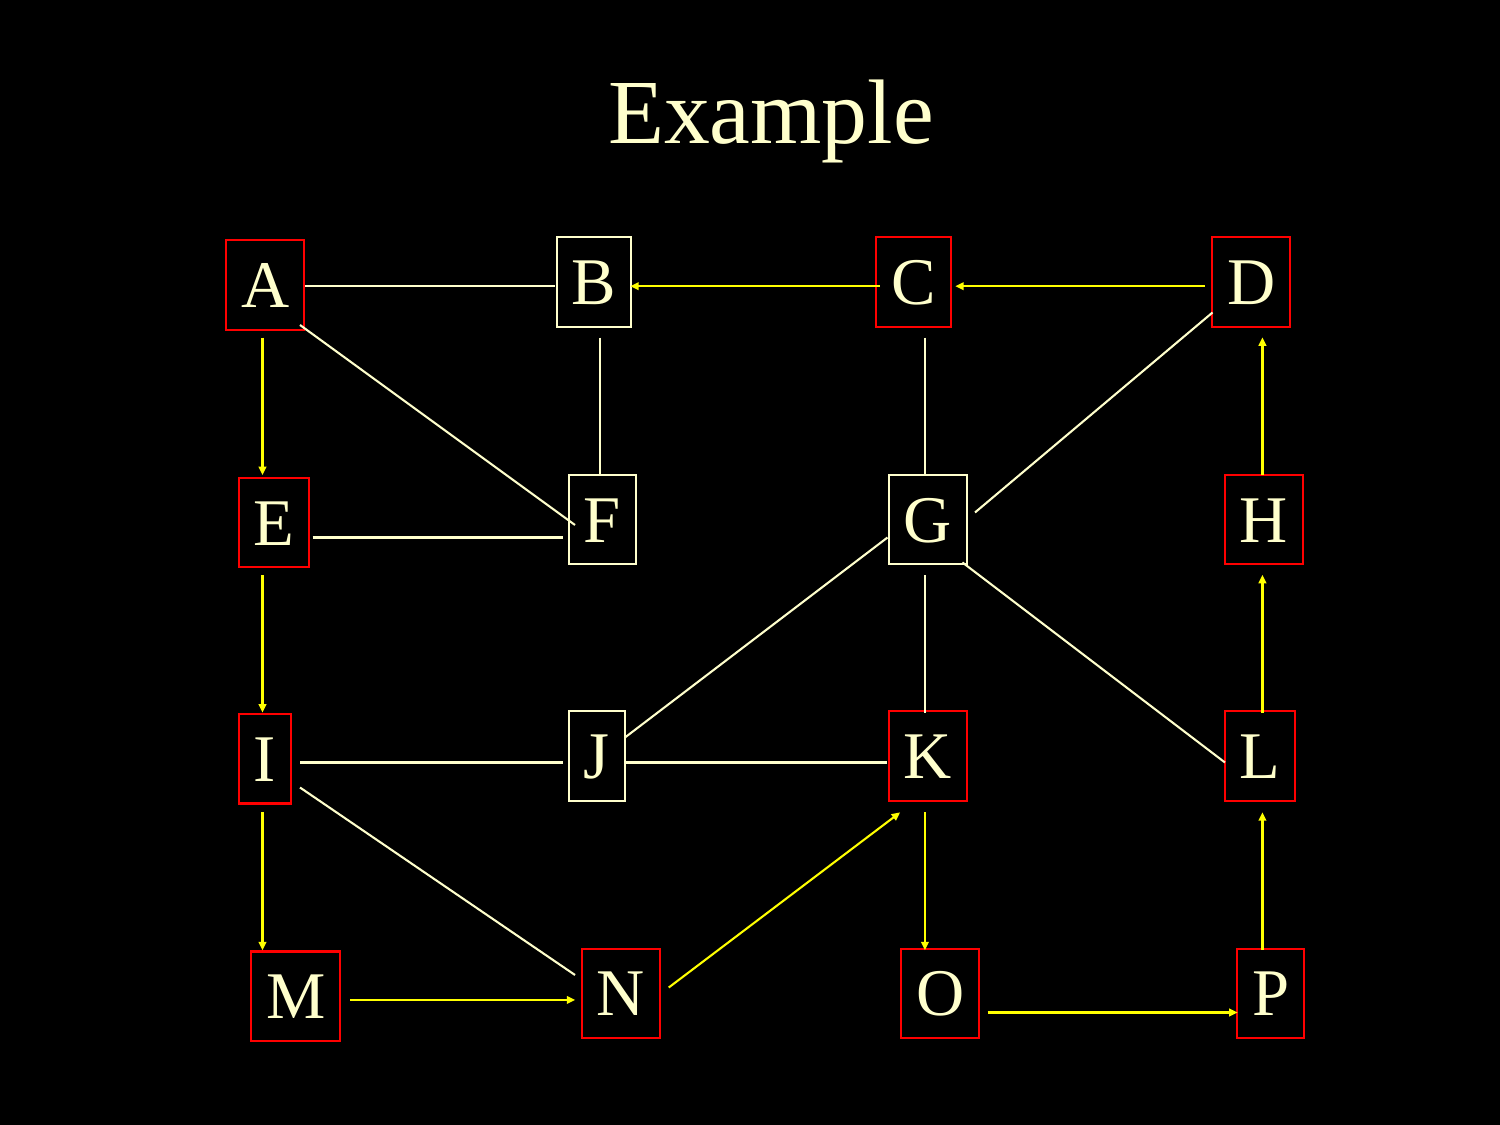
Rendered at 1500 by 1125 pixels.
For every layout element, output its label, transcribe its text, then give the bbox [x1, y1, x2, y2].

text_box M [251, 951, 341, 1042]
text_box H [1224, 474, 1303, 565]
text_box G [888, 474, 967, 565]
text_box E [238, 477, 310, 568]
text_box F [569, 474, 636, 565]
text_box J [569, 711, 625, 801]
text_box L [1224, 711, 1296, 801]
text_box I [238, 713, 291, 804]
text_box A [226, 240, 305, 330]
text_box D [1212, 237, 1291, 327]
text_box K [888, 711, 967, 801]
text_box N [581, 948, 660, 1039]
text_box C [876, 237, 951, 327]
text_box O [901, 948, 980, 1039]
text_box B [556, 237, 632, 327]
title Example [42, 37, 1500, 188]
text_box P [1237, 948, 1305, 1039]
